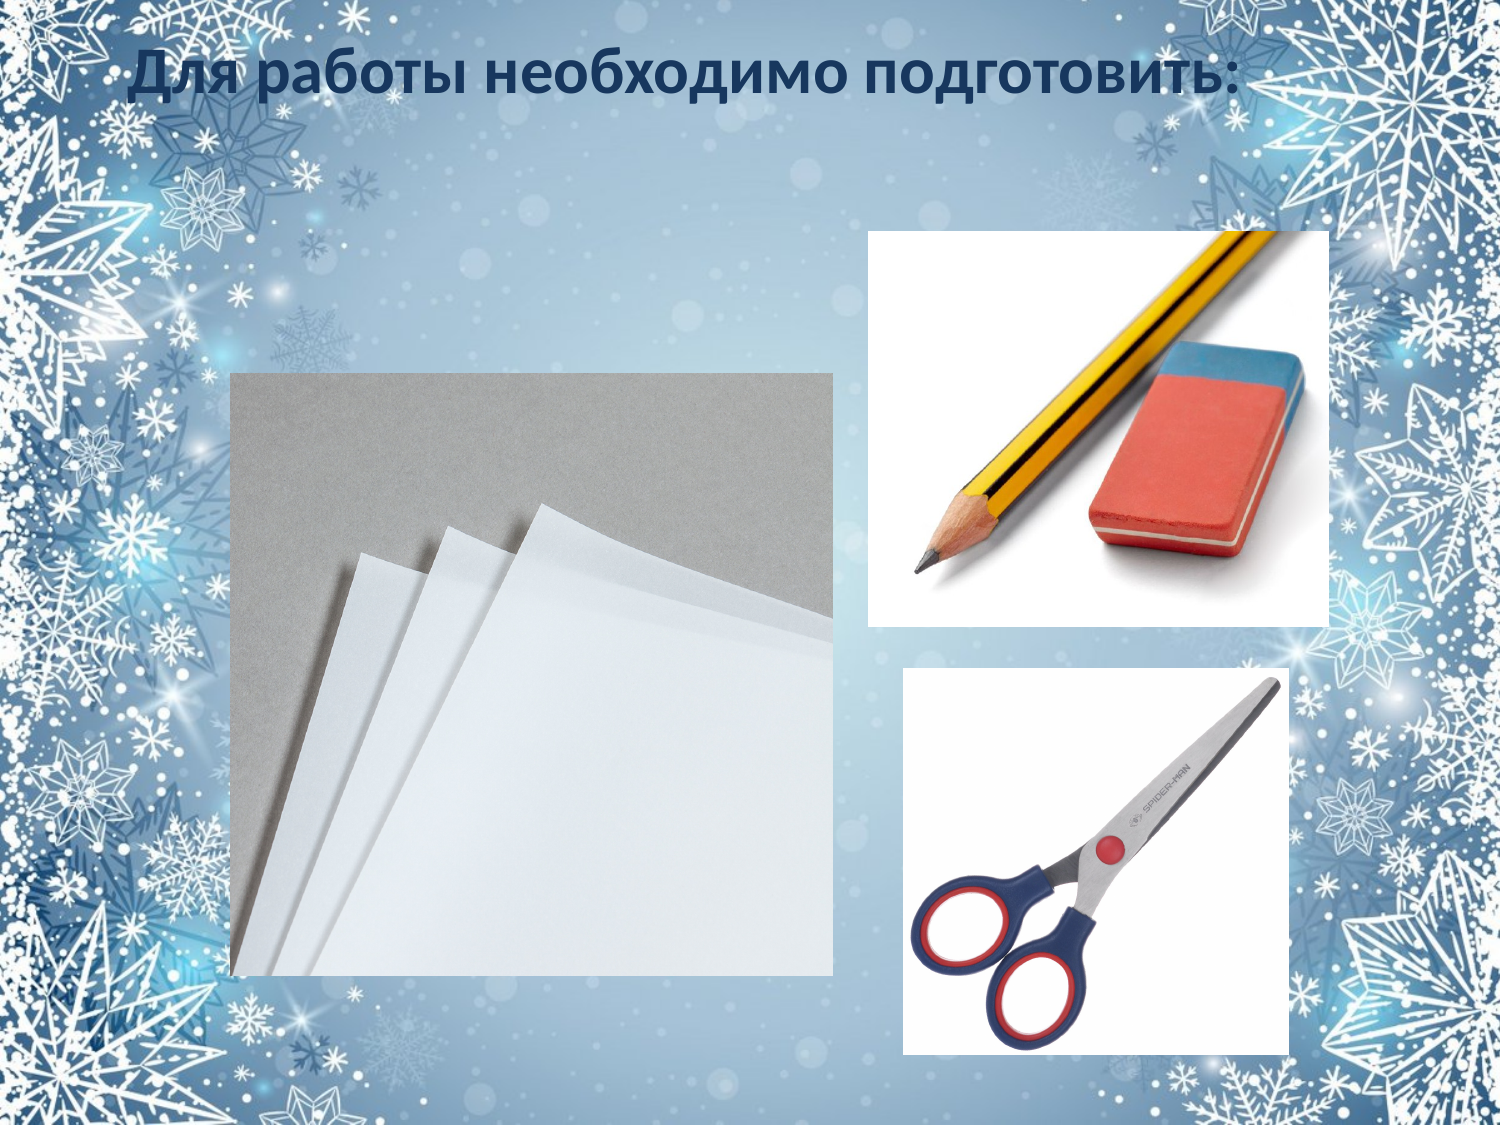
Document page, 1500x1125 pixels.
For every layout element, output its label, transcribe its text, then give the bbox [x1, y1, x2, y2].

text_box Для работы необходимо подготовить: [112, 19, 1270, 116]
picture [0, 0, 1500, 1125]
